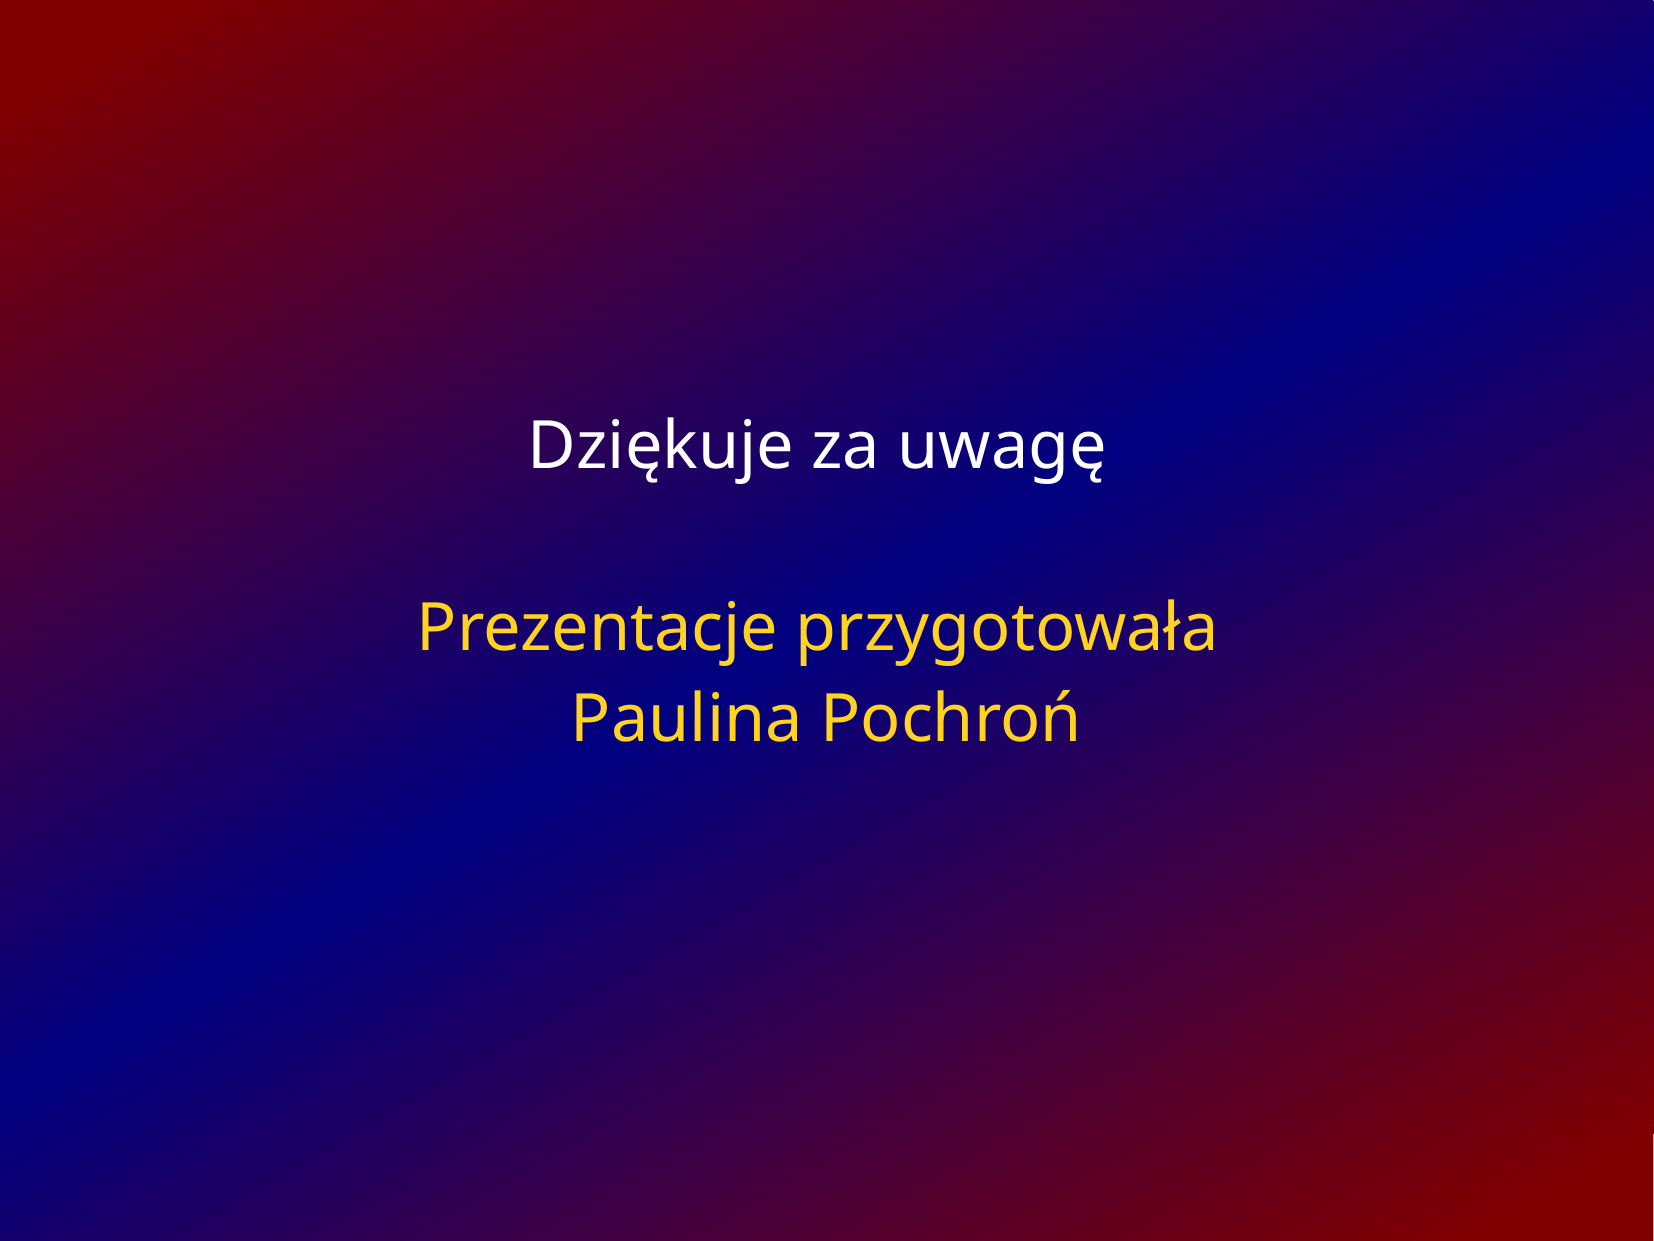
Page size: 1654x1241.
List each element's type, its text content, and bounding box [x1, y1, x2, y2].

subtitle Dziękuje za uwagę Prezentacje przygotowała Paulina Pochroń [82, 49, 1571, 1109]
